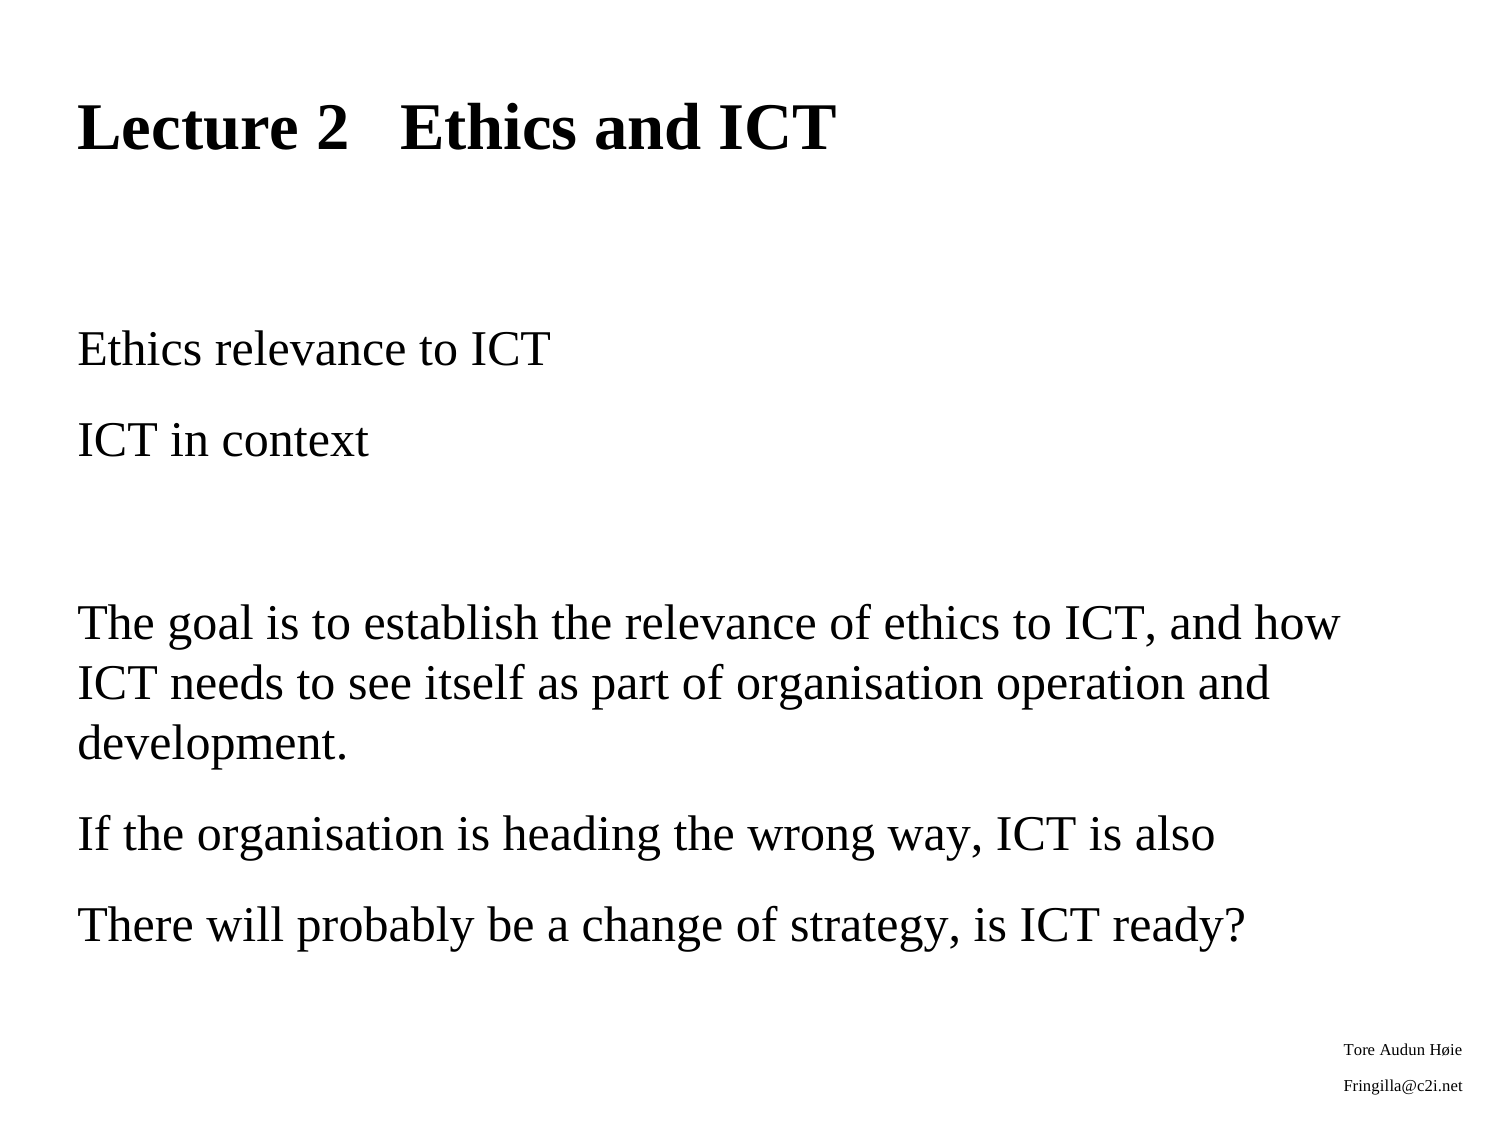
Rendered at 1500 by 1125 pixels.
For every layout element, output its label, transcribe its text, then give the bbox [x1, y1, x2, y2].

text_box Tore Audun Høie Fringilla@c2i.net [1328, 1031, 1500, 1103]
text_box Lecture 2 Ethics and ICT Ethics relevance to ICT ICT in context The goal is to establish the relevance of ethics to ICT, and how ICT needs to see itself as part of organisation operation and development. If the organisation is heading the wrong way, ICT is also There will probably be a change of strategy, is ICT ready? [62, 75, 1438, 1125]
